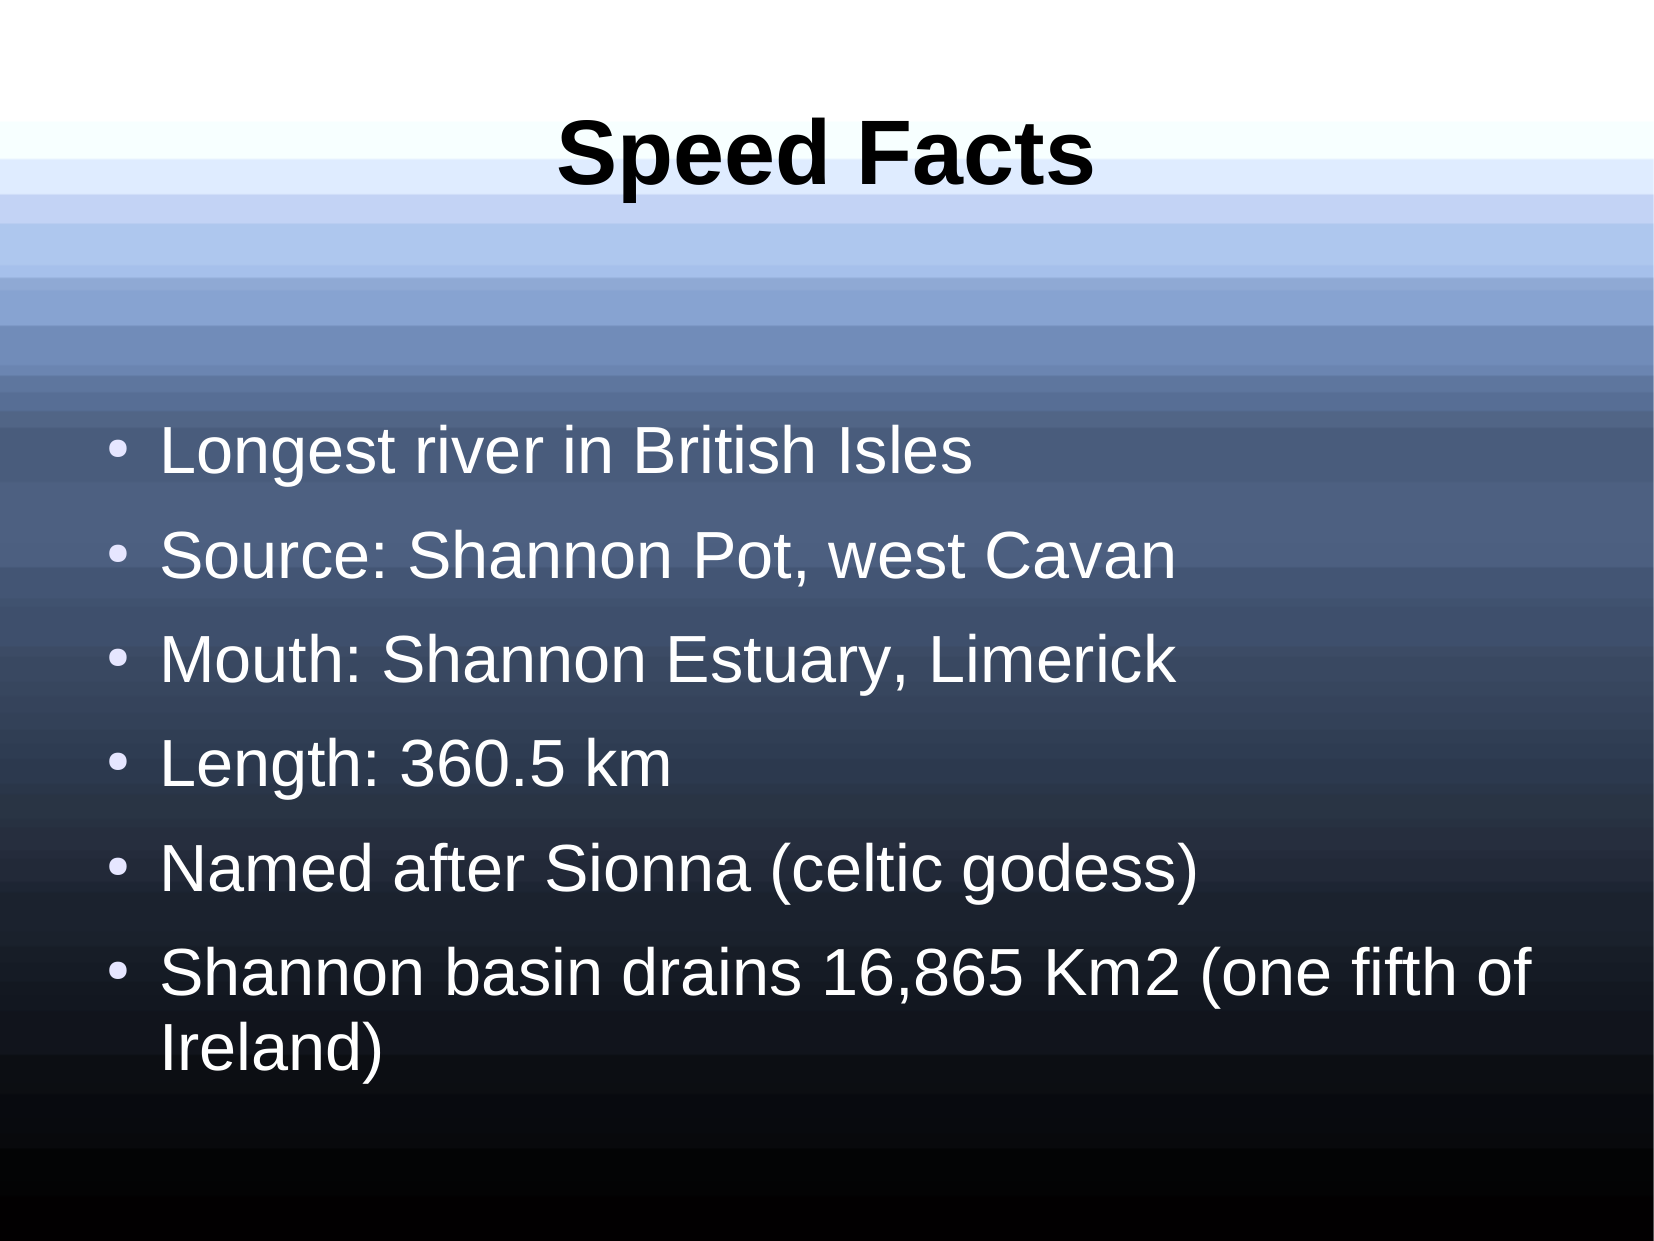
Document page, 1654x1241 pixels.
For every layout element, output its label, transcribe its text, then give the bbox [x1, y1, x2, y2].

picture [0, 0, 1654, 1241]
list Longest river in British Isles Source: Shannon Pot, west Cavan Mouth: Shannon Estuary, Limerick Length: 360.5 km Named after Sionna (celtic godess) Shannon basin drains 16,865 Km2 (one fifth of Ireland) [88, 413, 1571, 1109]
title Speed Facts [82, 49, 1571, 257]
